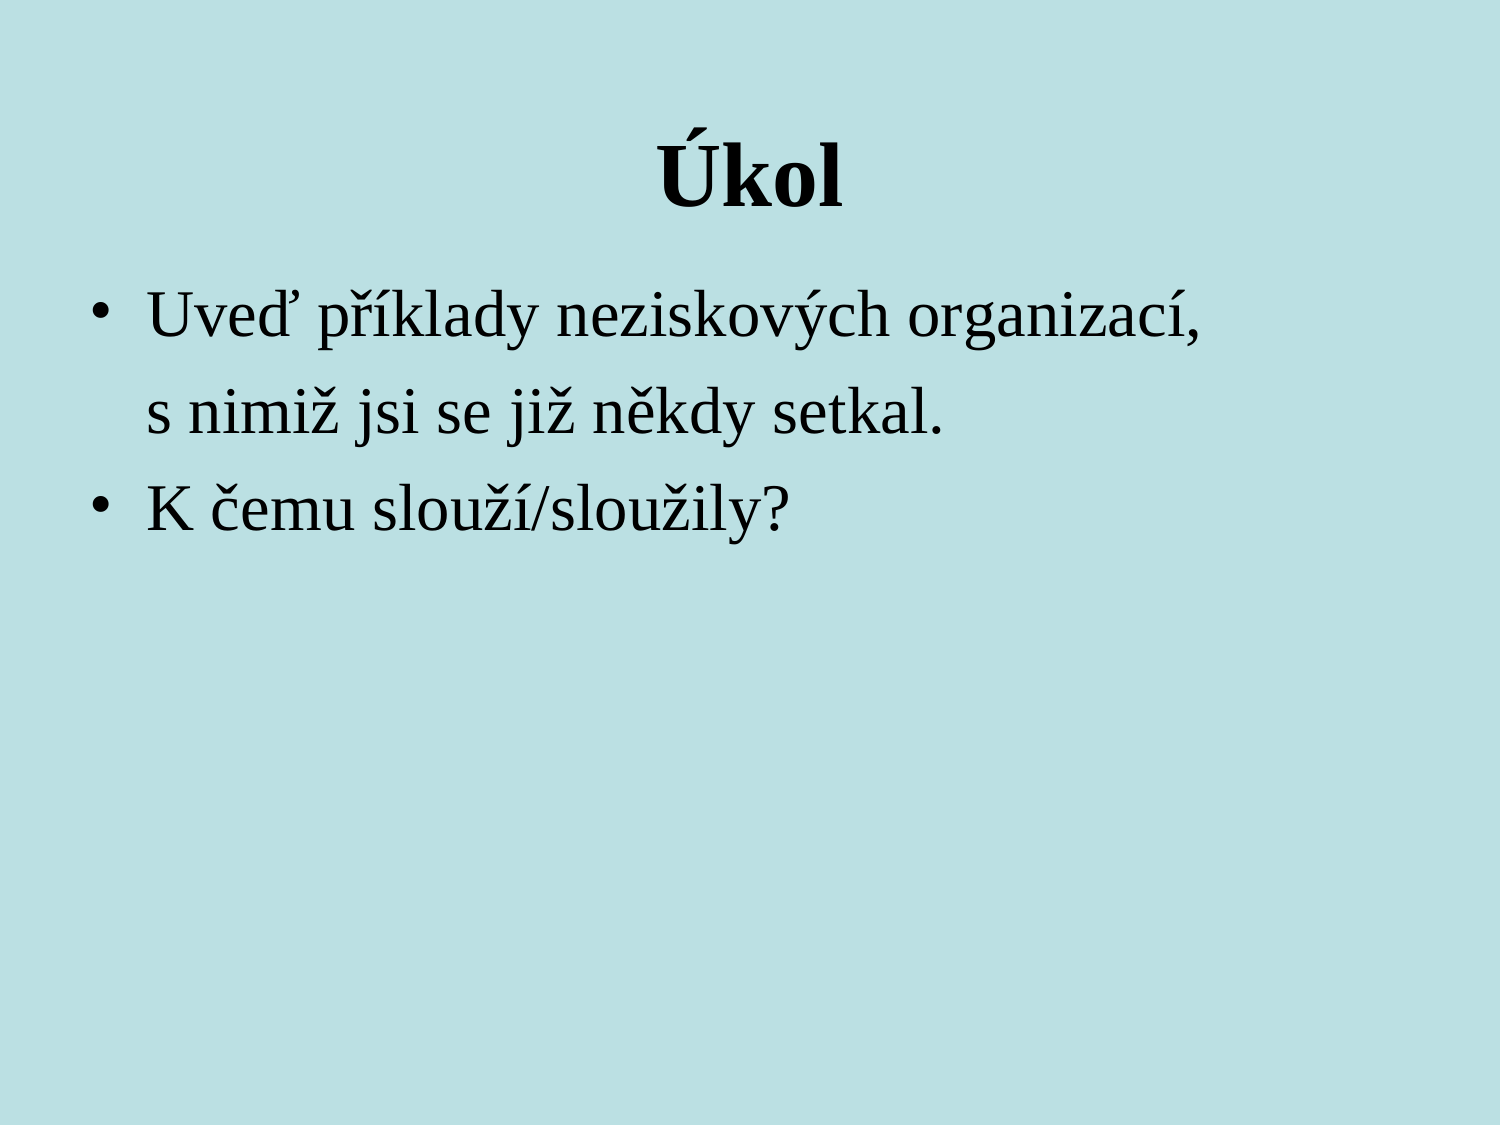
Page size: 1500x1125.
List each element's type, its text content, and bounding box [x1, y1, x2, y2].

title Úkol [75, 44, 1426, 233]
list Uveď příklady neziskových organizací, s nimiž jsi se již někdy setkal. K čemu slouží/sloužily? [75, 262, 1426, 1006]
